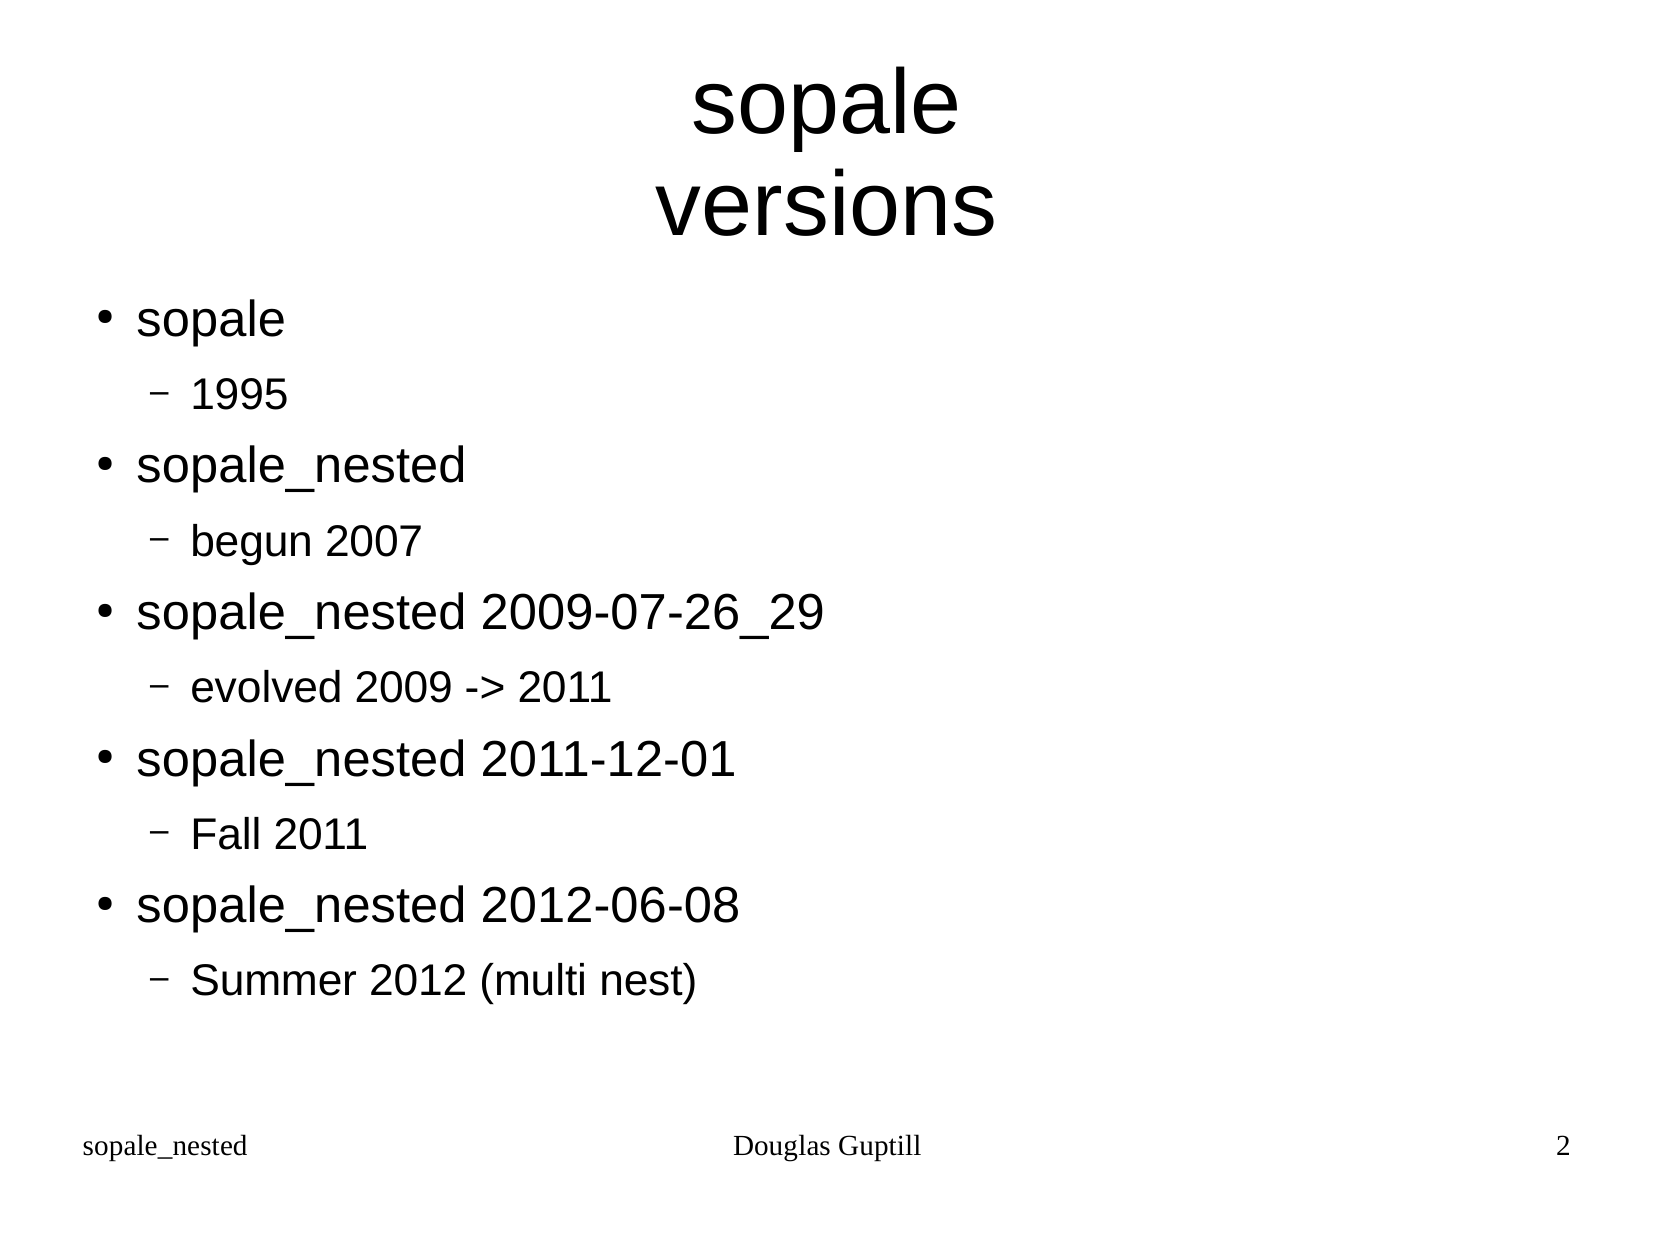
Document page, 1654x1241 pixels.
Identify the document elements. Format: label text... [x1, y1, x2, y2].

list sopale 1995 sopale_nested begun 2007 sopale_nested 2009-07-26_29 evolved 2009 -> 2011 sopale_nested 2011-12-01 Fall 2011 sopale_nested 2012-06-08 Summer 2012 (multi nest) [82, 290, 1538, 1010]
title sopale versions [82, 49, 1571, 257]
